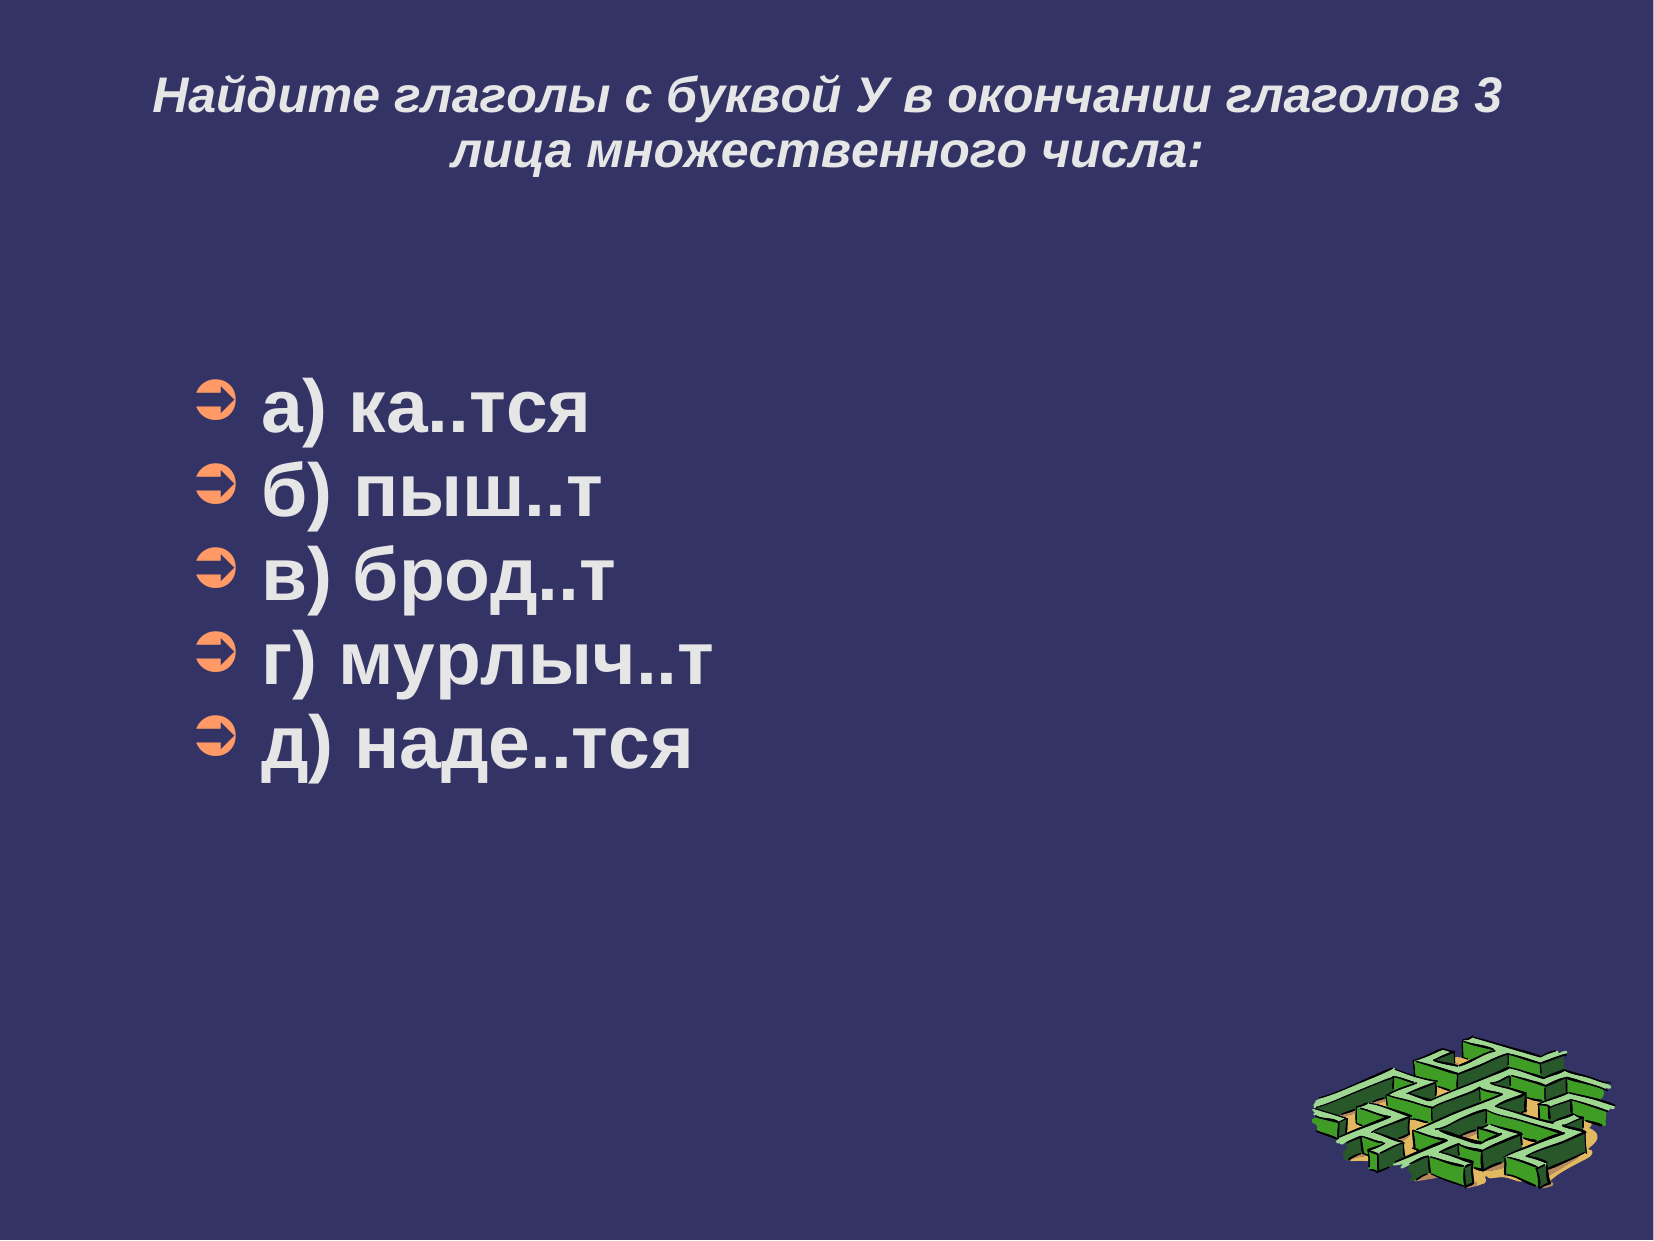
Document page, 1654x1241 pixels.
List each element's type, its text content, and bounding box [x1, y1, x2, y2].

title Найдите глаголы с буквой У в окончании глаголов 3 лица множественного числа: [121, 19, 1534, 227]
list а) ка..тся б) пыш..т в) брод..т г) мурлыч..т д) наде..тся [178, 364, 1570, 1147]
